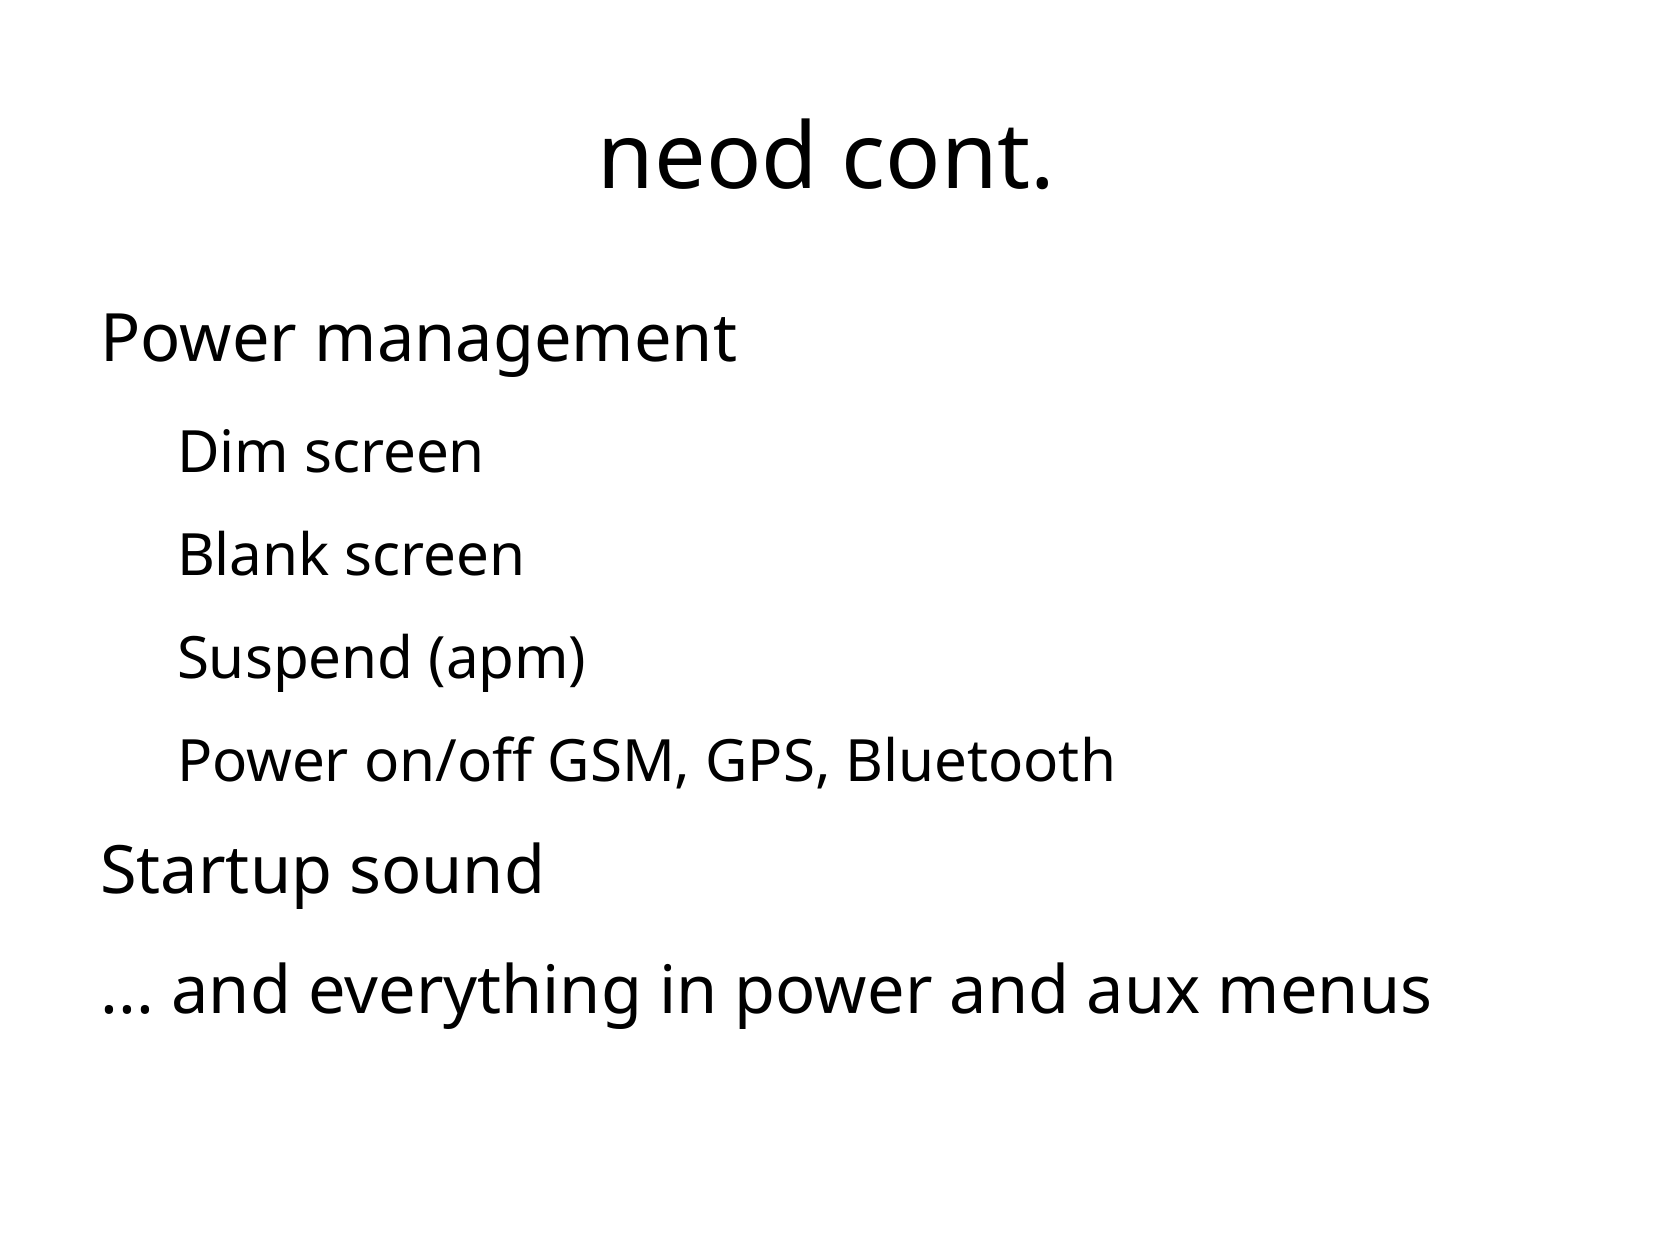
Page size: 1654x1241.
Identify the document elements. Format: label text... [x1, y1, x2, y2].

list Power management Dim screen Blank screen Suspend (apm) Power on/off GSM, GPS, Bluetooth Startup sound ... and everything in power and aux menus [82, 290, 1571, 1094]
title neod cont. [82, 56, 1571, 250]
